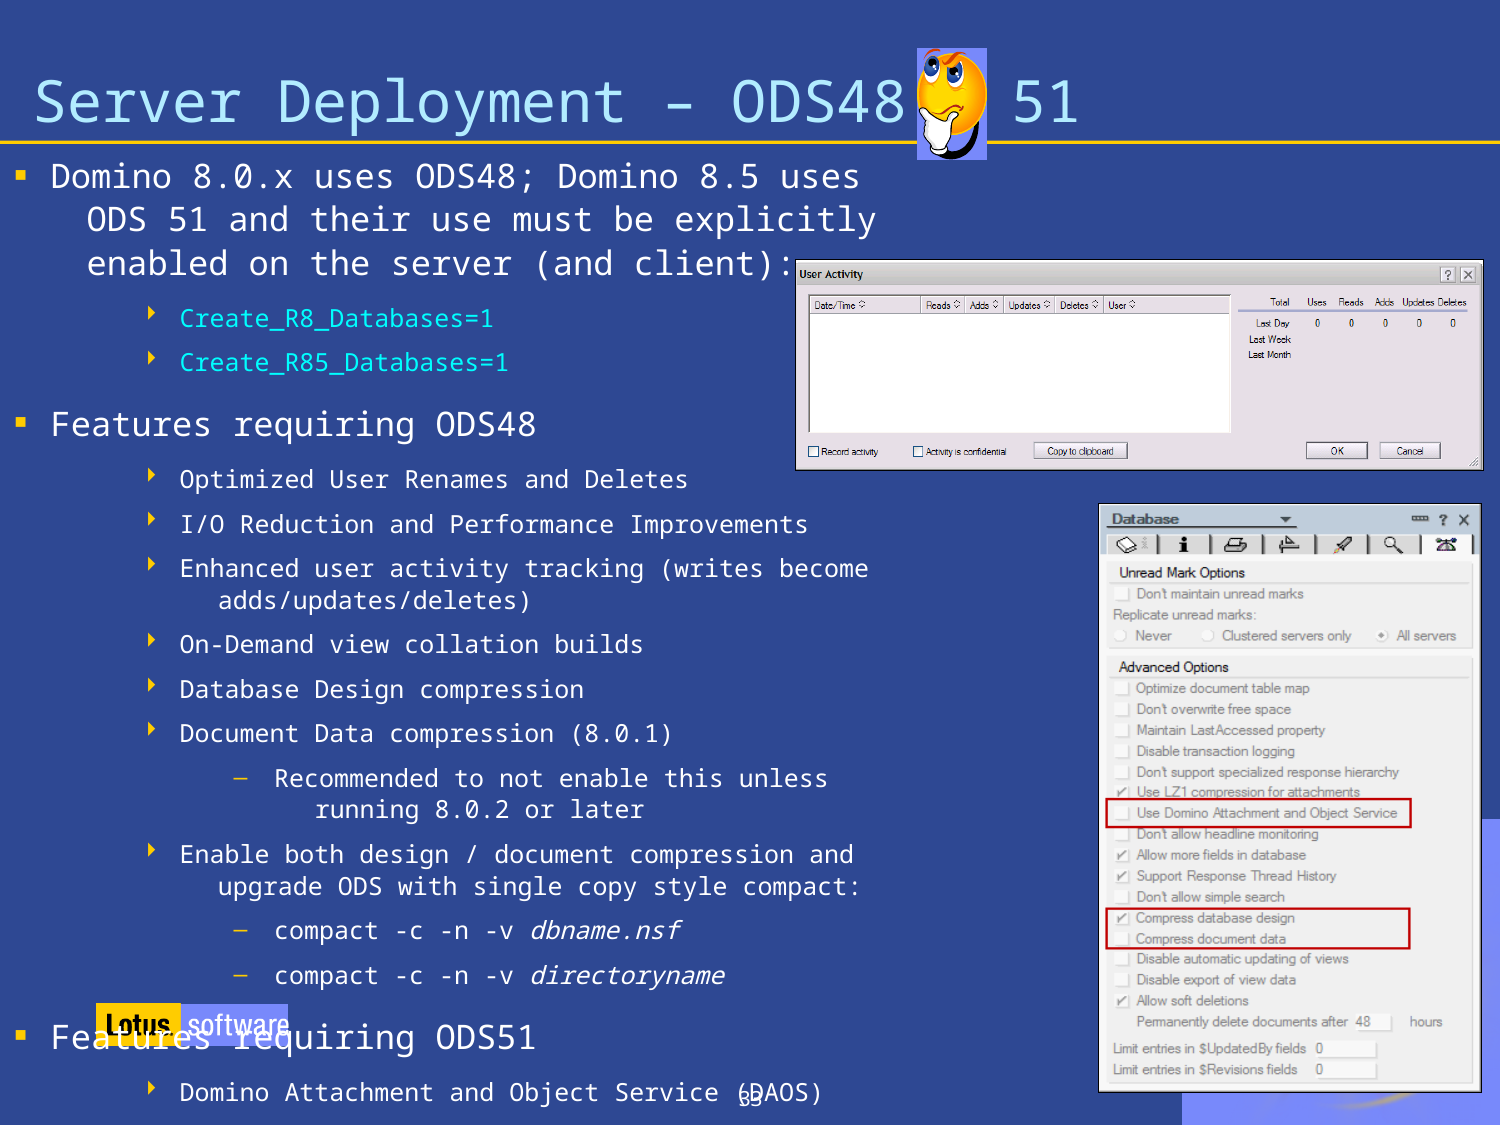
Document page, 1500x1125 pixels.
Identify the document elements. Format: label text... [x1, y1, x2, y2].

title Server Deployment – ODS48 / 51 [987, 54, 1386, 137]
picture [916, 48, 987, 160]
title Server Deployment – ODS48 / 51 [32, 54, 916, 137]
picture [1098, 503, 1500, 1125]
picture [795, 259, 1484, 471]
list Domino 8.0.x uses ODS48; Domino 8.5 uses ODS 51 and their use must be explicitly enabled on the server (and client): Create_R8_Databases=1 Create_R85_Databases=1 Features requiring ODS48 Optimized User Renames and Deletes I/O Reduction and Performance Improvements Enhanced user activity tracking (writes become adds/updates/deletes) On-Demand view collation builds Database Design compression Document Data compression (8.0.1)‏ Recommended to not enable this unless running 8.0.2 or later Enable both design / document compression and upgrade ODS with single copy style compact: compact -c -n -v dbname.nsf compact -c -n -v directoryname Features requiring ODS51 Domino Attachment and Object Service (DAOS) [11, 153, 898, 1056]
